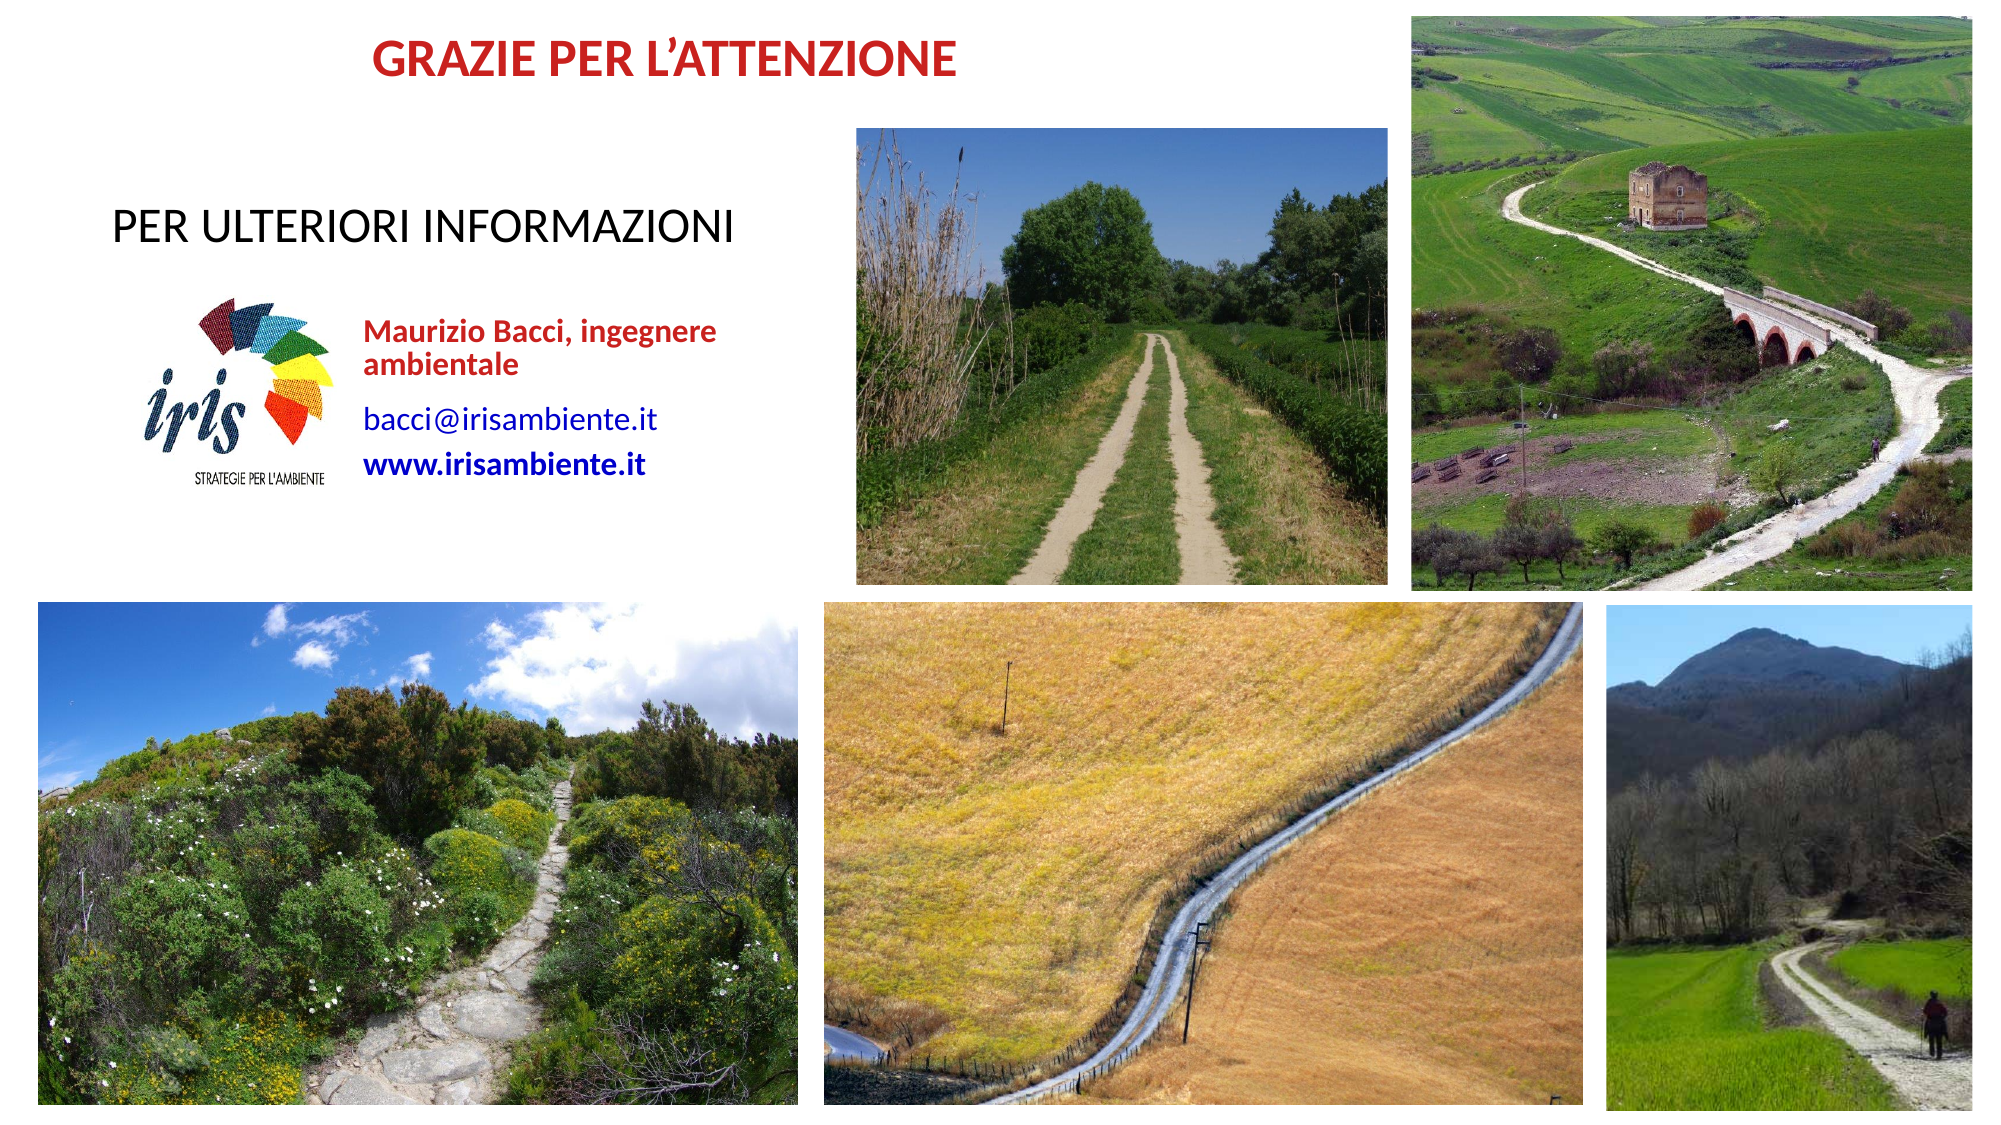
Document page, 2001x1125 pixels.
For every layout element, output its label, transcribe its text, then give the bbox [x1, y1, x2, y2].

picture [824, 602, 1583, 1105]
title GRAZIE PER L’ATTENZIONE [70, 23, 1260, 103]
picture [141, 295, 337, 487]
picture [38, 602, 798, 1105]
text_box Maurizio Bacci, ingegnere ambientale [348, 309, 856, 392]
picture [856, 128, 1388, 585]
text_box bacci@irisambiente.it www.irisambiente.it [348, 398, 836, 519]
picture [1411, 16, 1973, 591]
list PER ULTERIORI INFORMAZIONI [40, 206, 768, 266]
picture [1606, 605, 1973, 1111]
